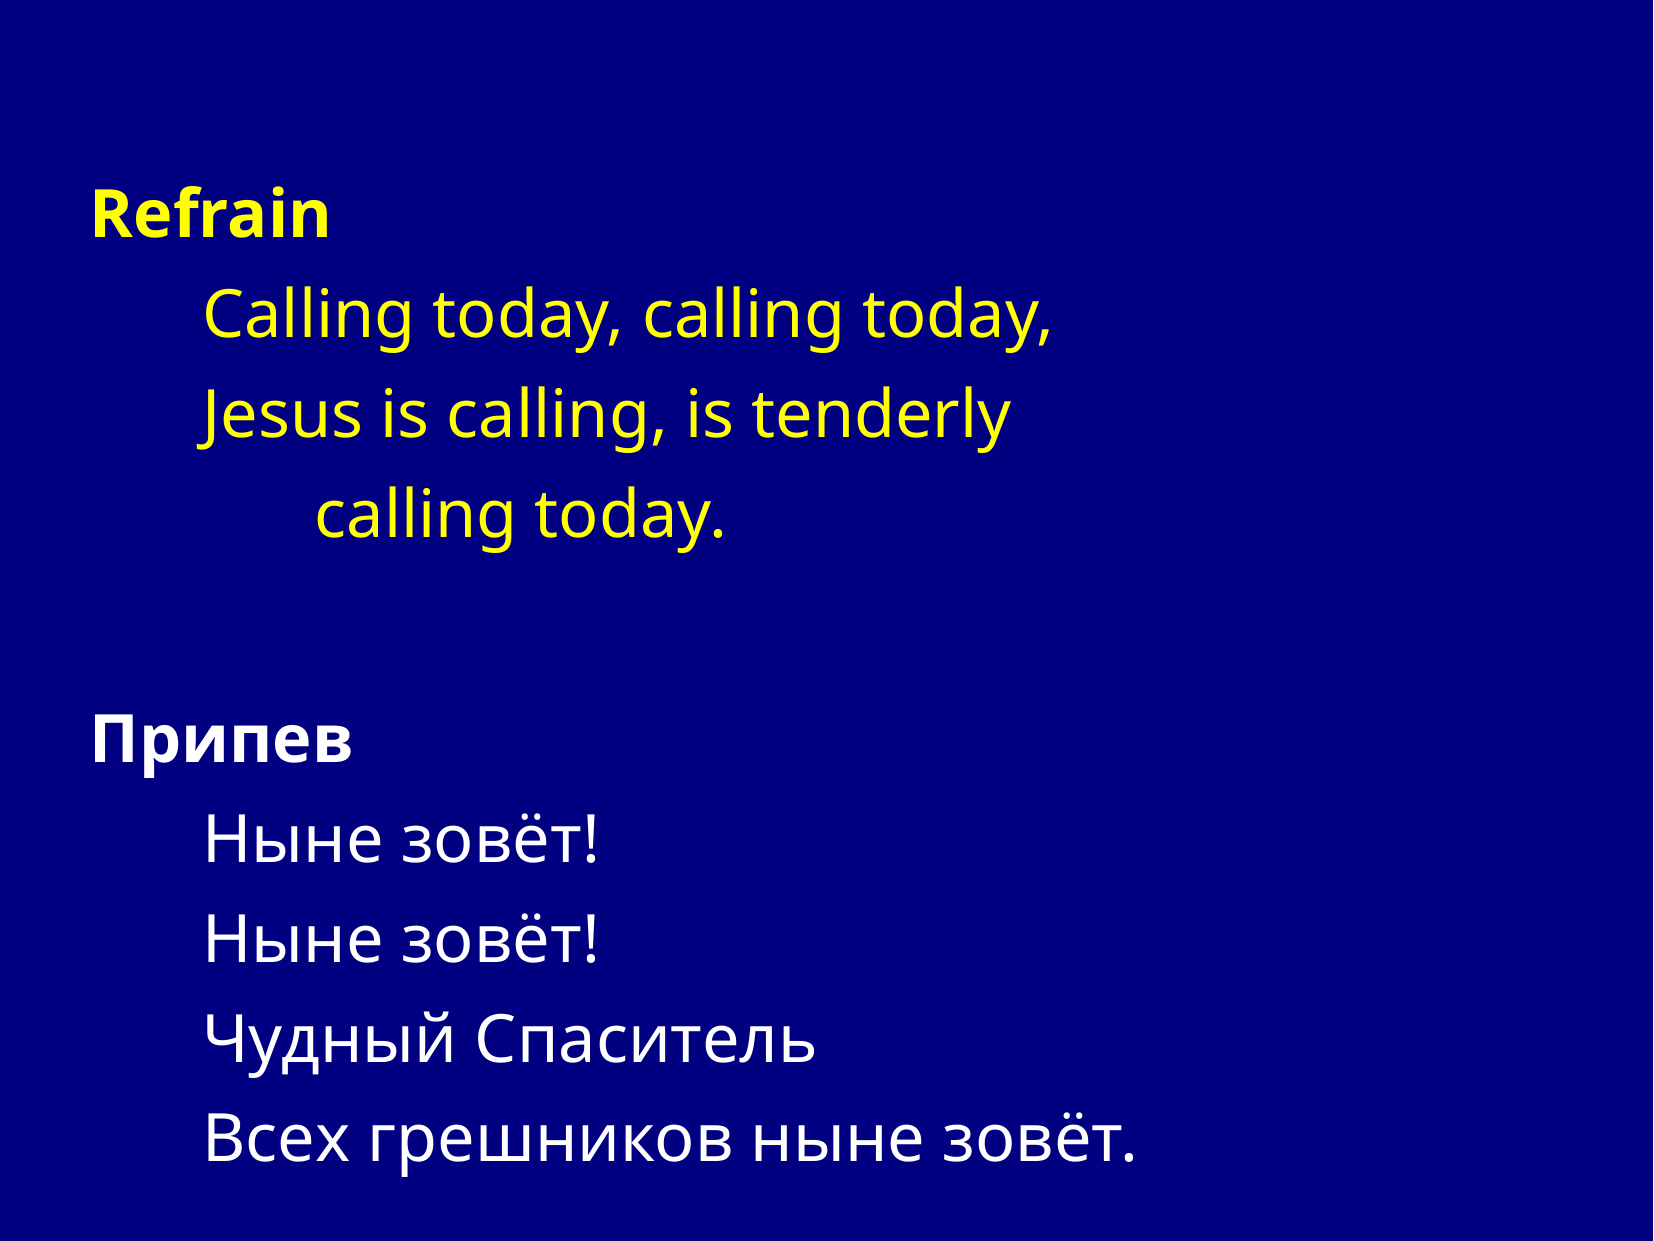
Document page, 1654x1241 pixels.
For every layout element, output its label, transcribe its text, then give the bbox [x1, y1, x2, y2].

text_box Припев Ныне зовёт! Ныне зовёт! Чудный Спаситель Всех грешников ныне зовёт. [75, 675, 1576, 1163]
text_box Refrain Calling today, calling today, Jesus is calling, is tenderly calling today. [75, 150, 1576, 675]
